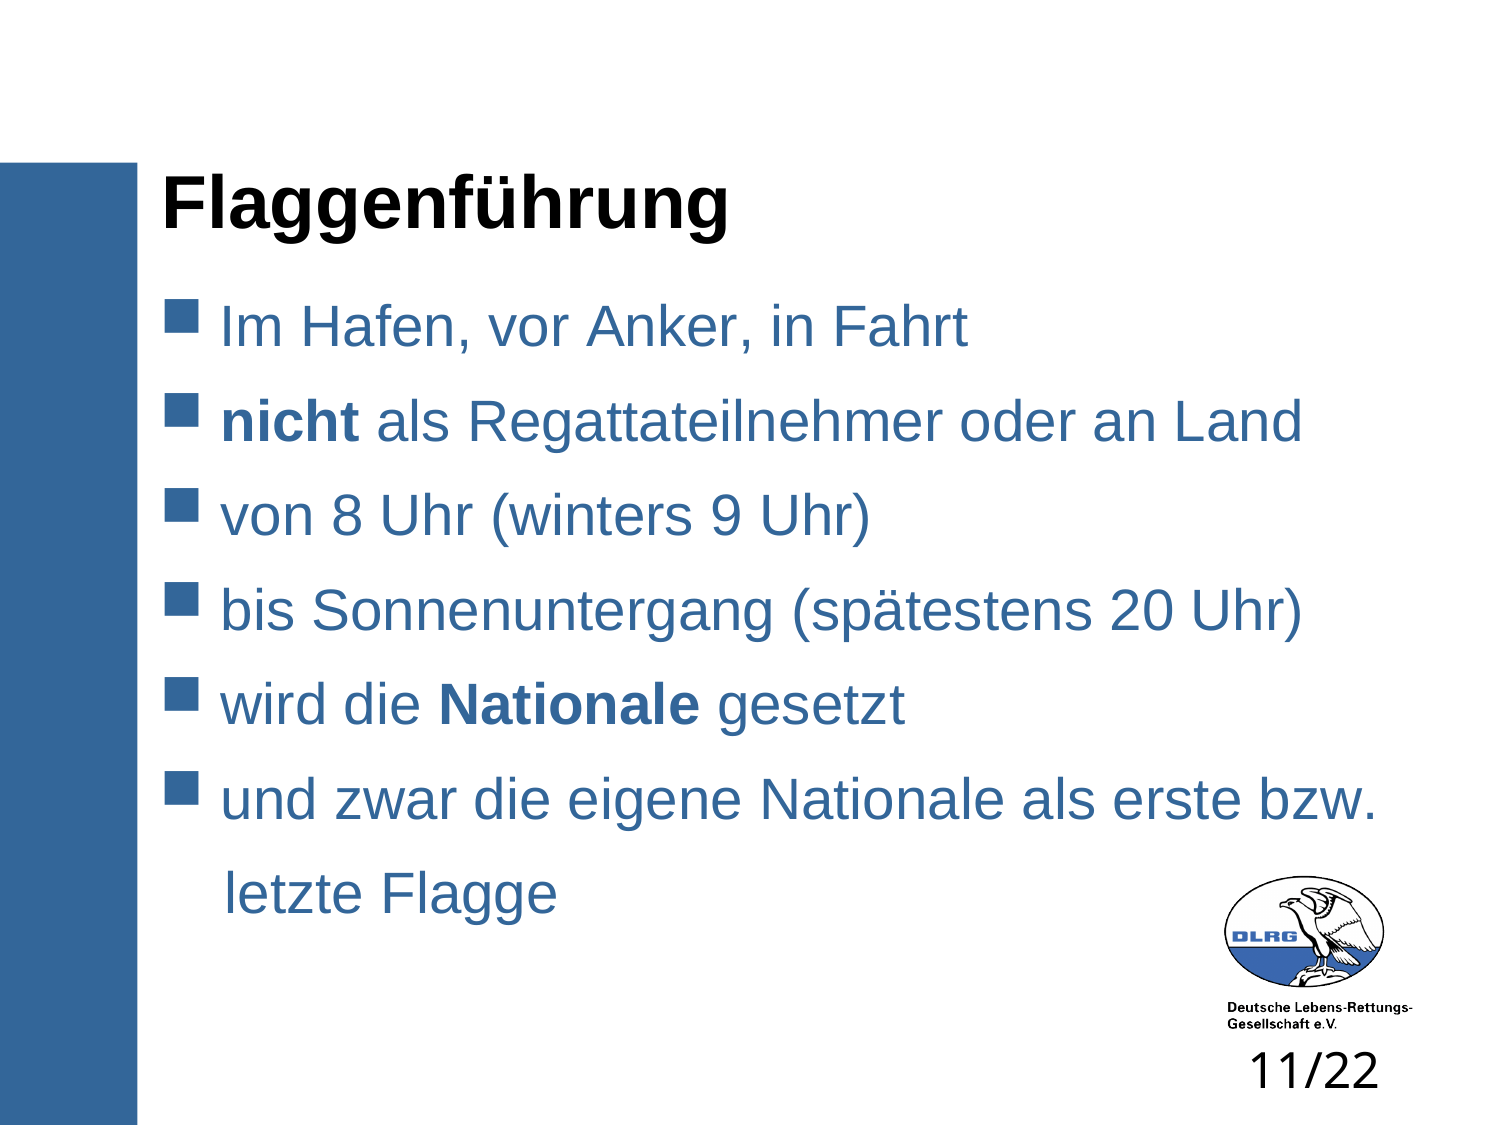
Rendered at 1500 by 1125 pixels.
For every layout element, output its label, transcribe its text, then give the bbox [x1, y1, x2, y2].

text_box Flaggenführung [147, 138, 1440, 259]
text_box <Nummer>/22 [1232, 1030, 1500, 1107]
text_box Im Hafen, vor Anker, in Fahrt nicht als Regattateilnehmer oder an Land von 8 Uhr (winters 9 Uhr)‏ bis Sonnenuntergang (spätestens 20 Uhr)‏ wird die Nationale gesetzt und zwar die eigene Nationale als erste bzw. letzte Flagge [145, 256, 1454, 1025]
picture [1224, 1025, 1413, 1030]
